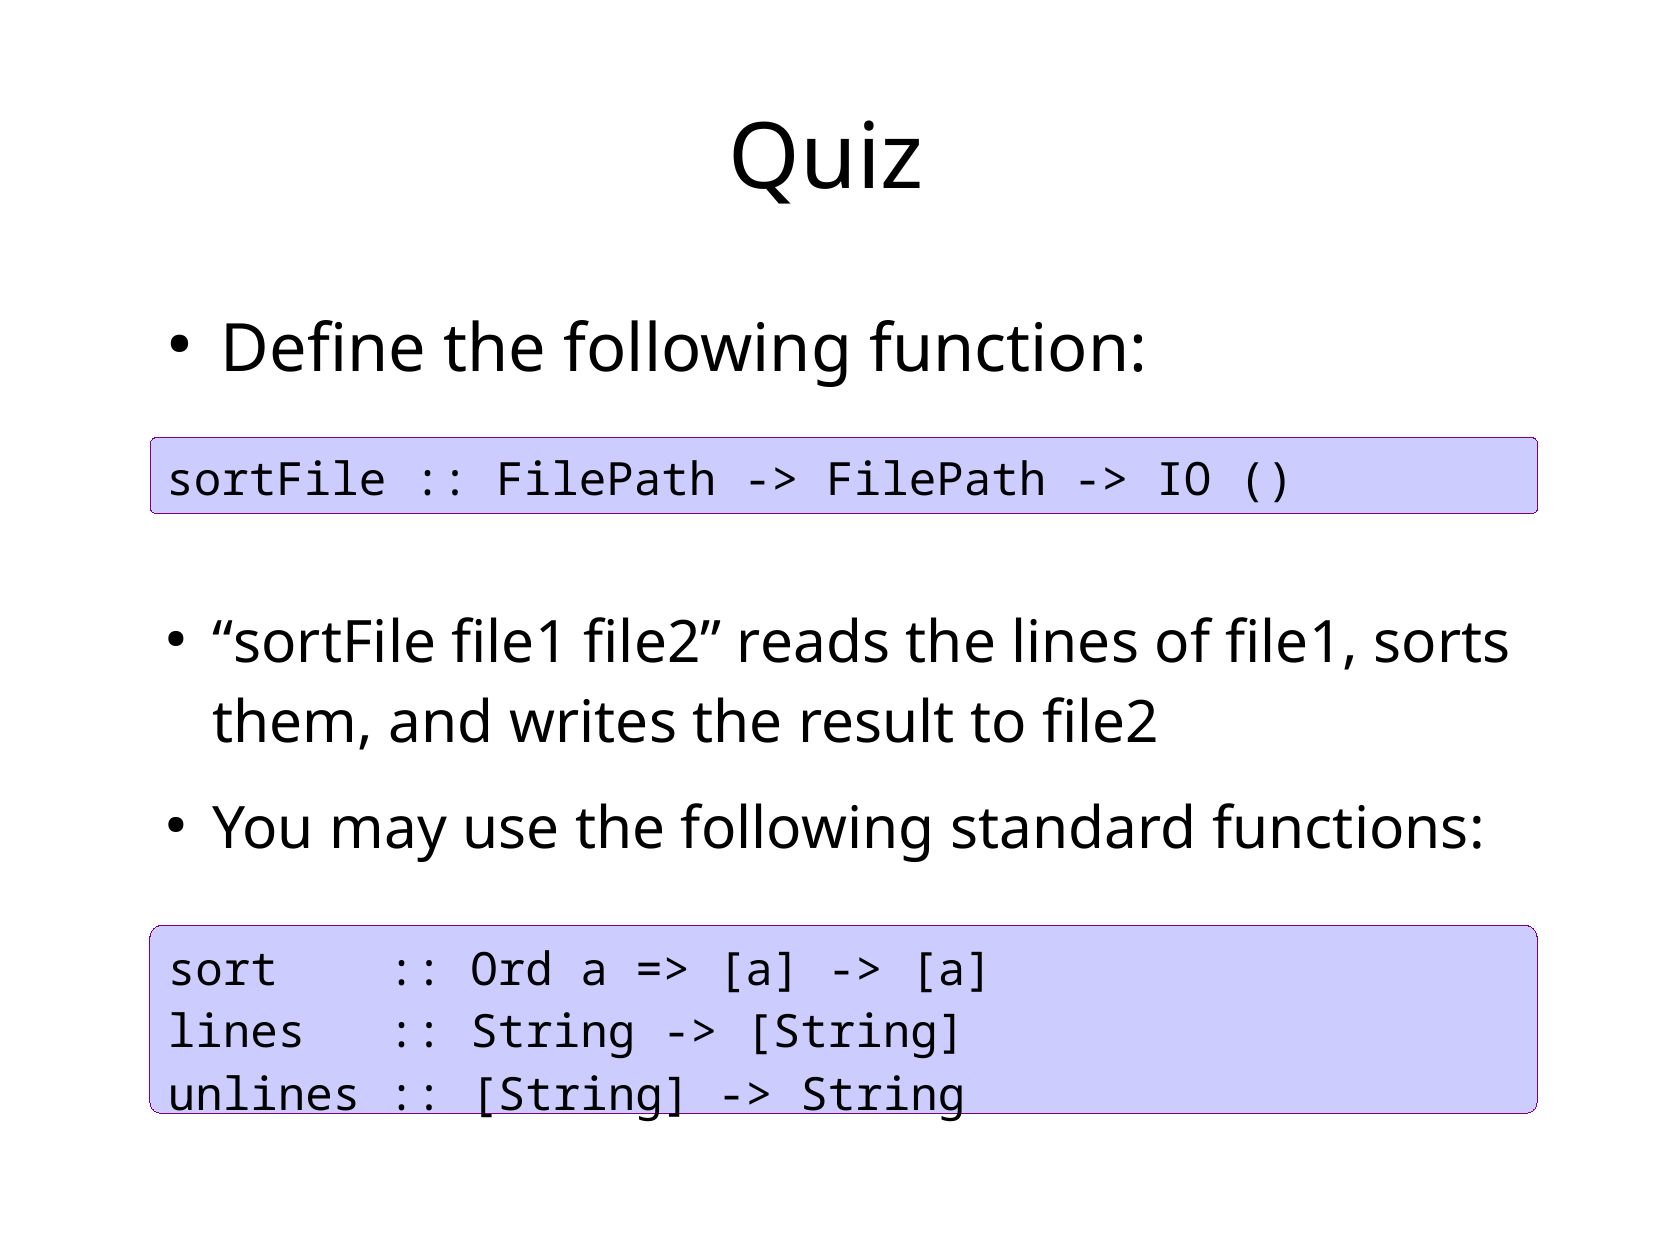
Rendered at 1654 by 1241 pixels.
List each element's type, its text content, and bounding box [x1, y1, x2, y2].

list Define the following function: [150, 300, 1538, 413]
list “sortFile file1 file2” reads the lines of file1, sorts them, and writes the result to file2 You may use the following standard functions: [150, 600, 1538, 936]
text_box sortFile :: FilePath -> FilePath -> IO () [150, 437, 1538, 514]
text_box sort :: Ord a => [a] -> [a] lines :: String -> [String] unlines :: [String] -> String [149, 925, 1538, 1114]
title Quiz [82, 56, 1571, 250]
